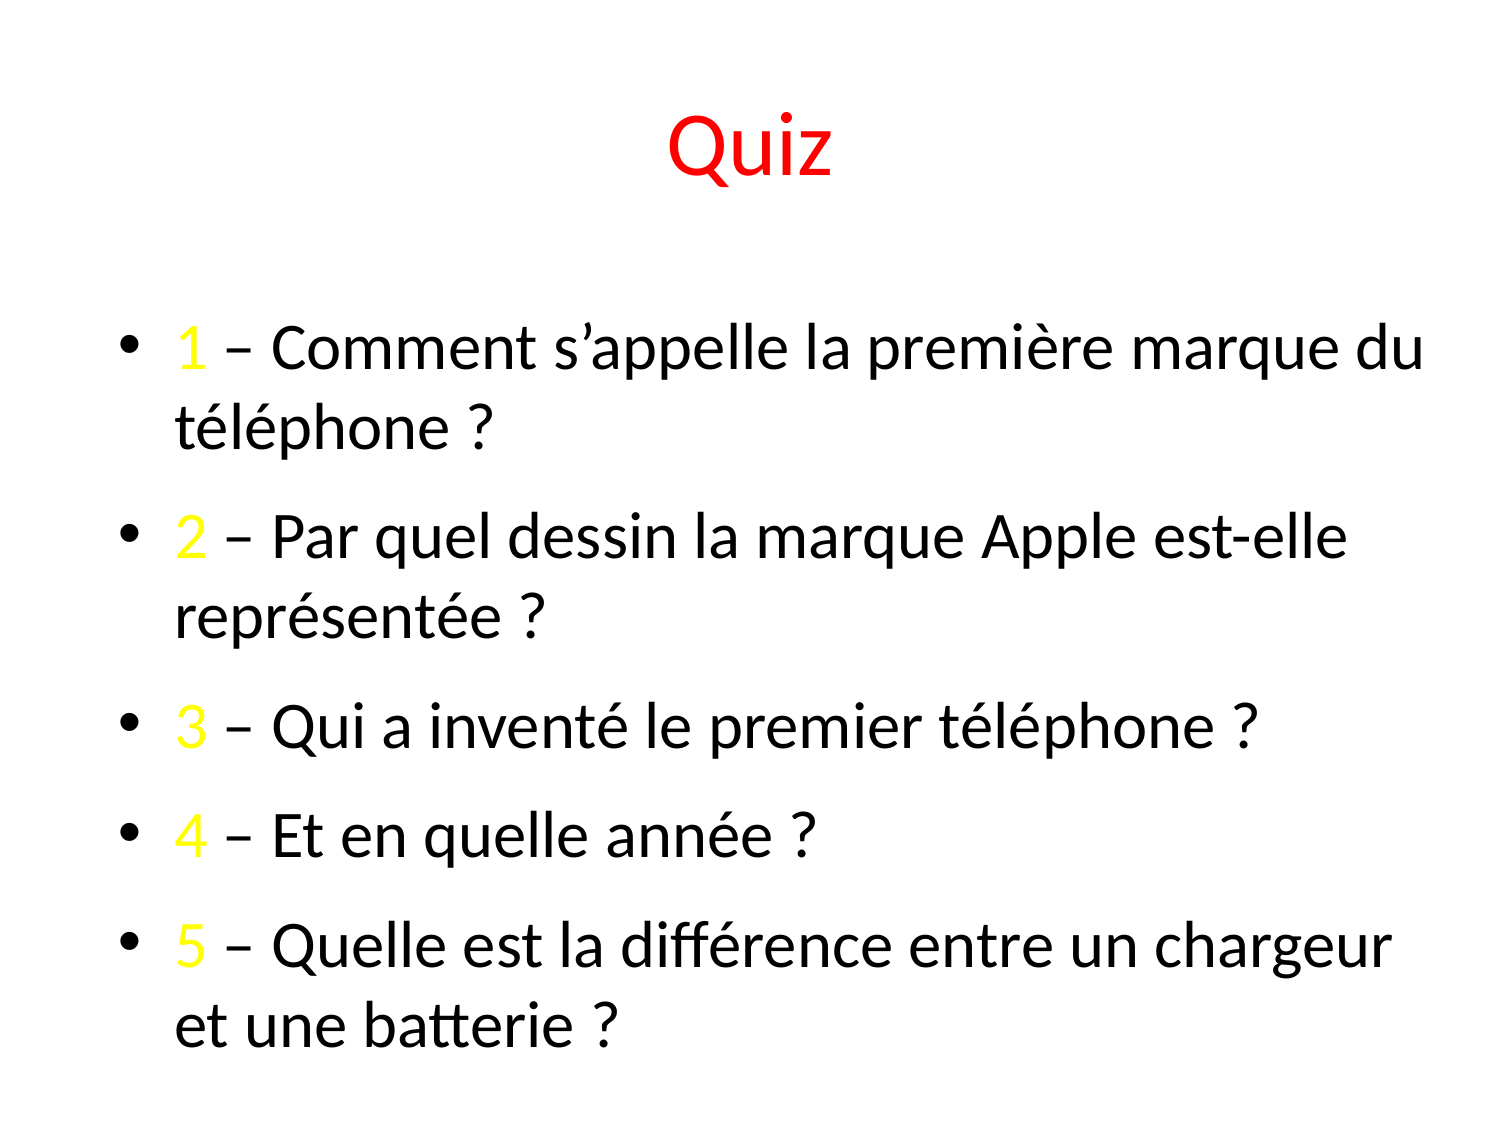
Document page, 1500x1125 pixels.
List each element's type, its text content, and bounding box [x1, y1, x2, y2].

title Quiz [75, 45, 1425, 233]
list 1 – Comment s’appelle la première marque du téléphone ? 2 – Par quel dessin la marque Apple est-elle représentée ? 3 – Qui a inventé le premier téléphone ? 4 – Et en quelle année ? 5 – Quelle est la différence entre un chargeur et une batterie ? [102, 295, 1453, 1038]
